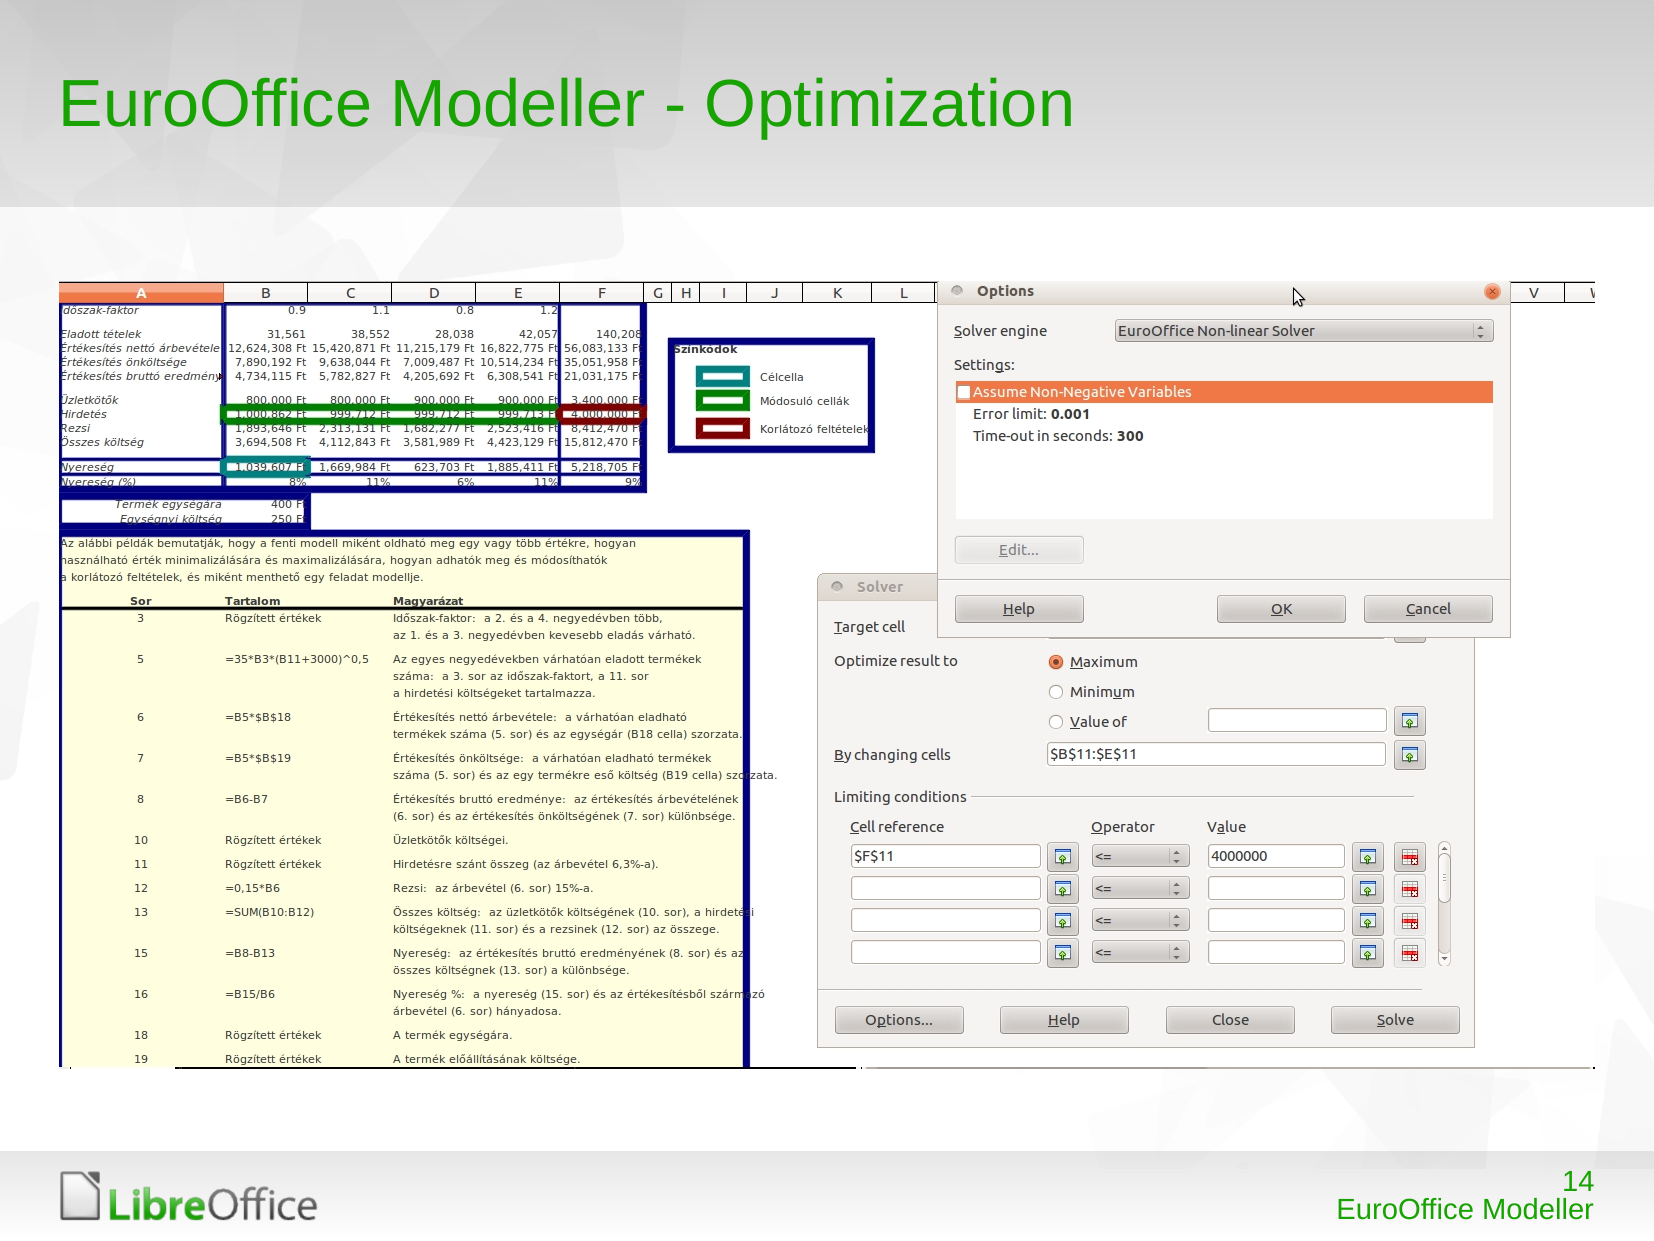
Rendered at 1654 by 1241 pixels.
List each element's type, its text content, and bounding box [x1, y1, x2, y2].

title EuroOffice Modeller - Optimization [59, 29, 1595, 178]
picture [41, 1152, 337, 1240]
picture [0, 0, 1654, 1169]
